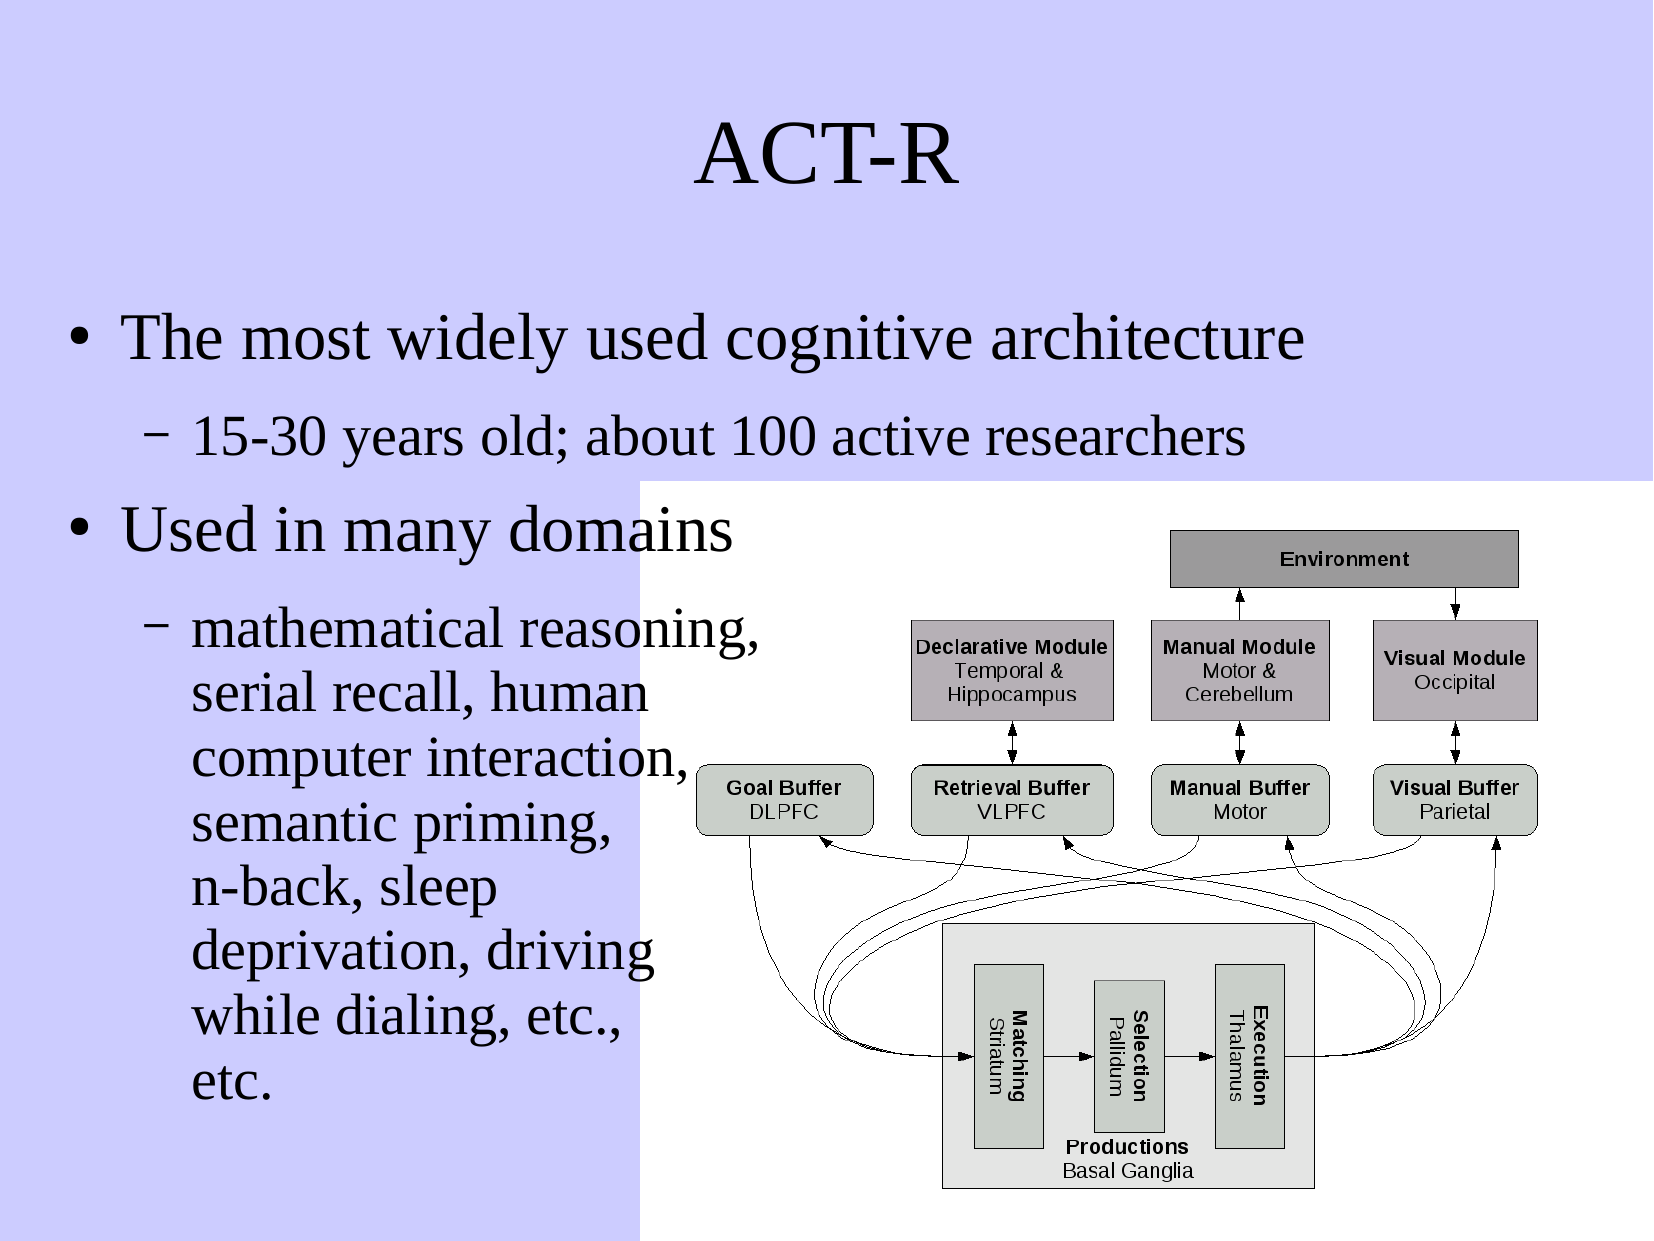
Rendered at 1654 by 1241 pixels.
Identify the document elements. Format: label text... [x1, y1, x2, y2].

picture [640, 481, 1653, 1241]
list The most widely used cognitive architecture 15-30 years old; about 100 active researchers Used in many domains mathematical reasoning, serial recall, human computer interaction, semantic priming, n-back, sleep deprivation, driving while dialing, etc., etc. [49, 300, 1538, 1112]
title ACT-R [82, 49, 1571, 257]
